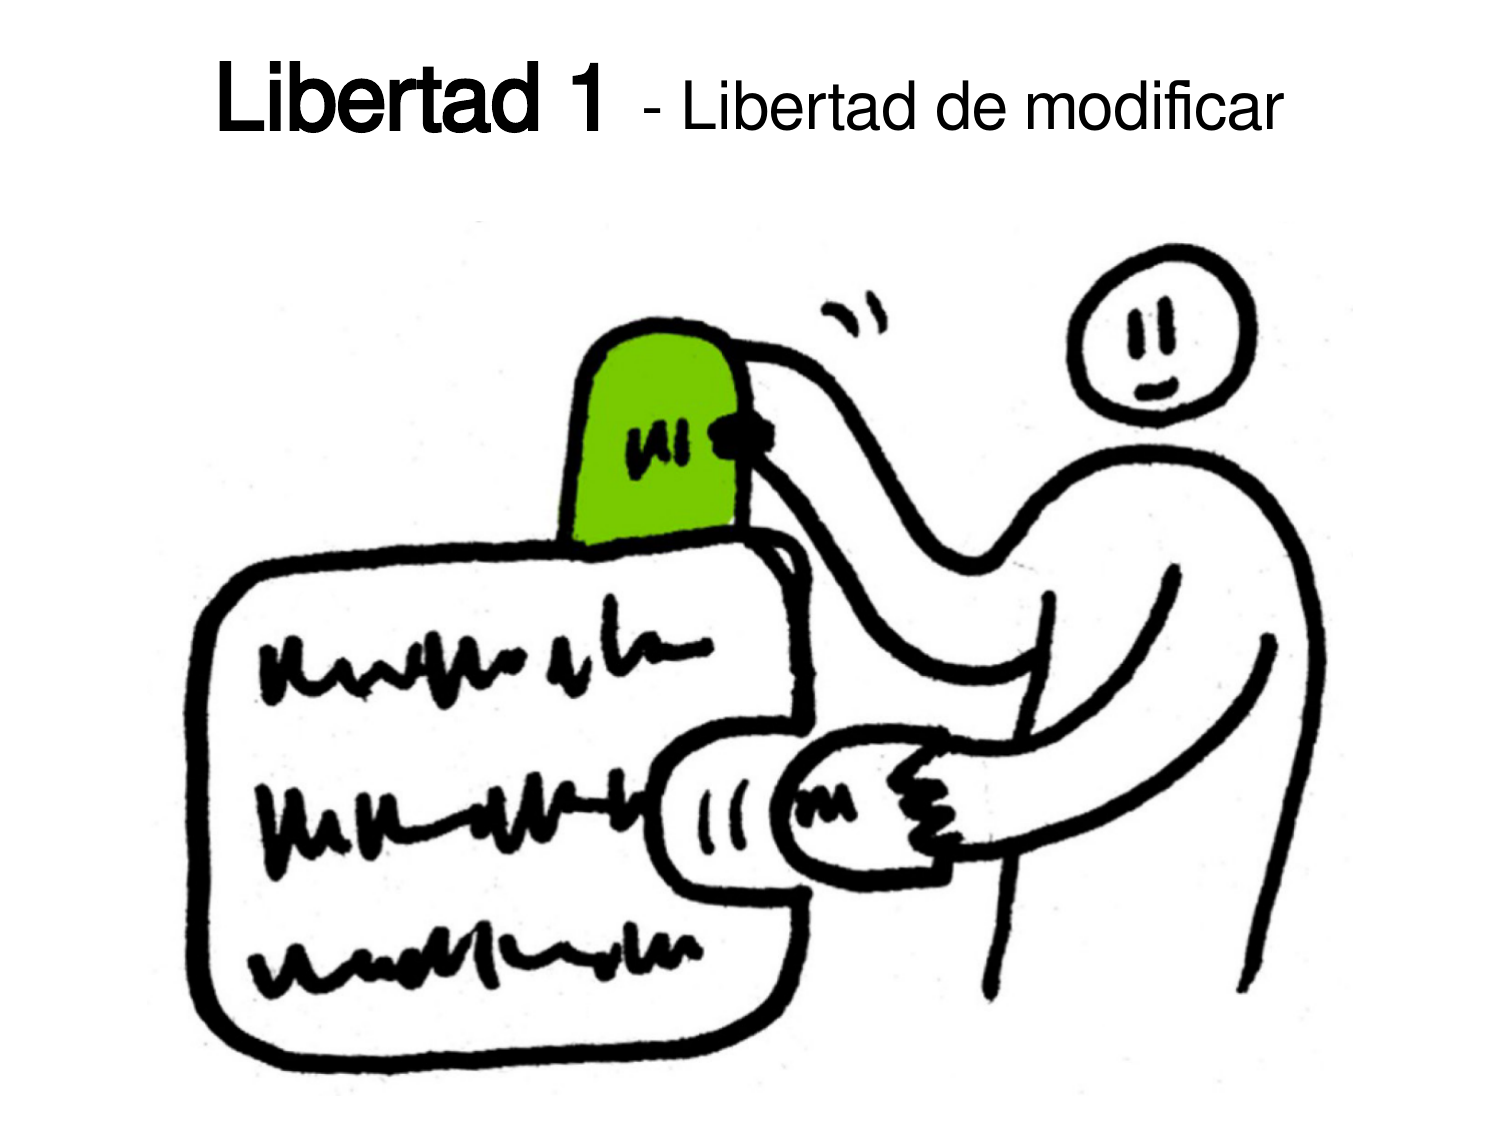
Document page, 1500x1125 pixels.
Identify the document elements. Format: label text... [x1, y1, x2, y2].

picture [147, 221, 1353, 1096]
text_box Libertad 1 - Libertad de modificar [90, 30, 1411, 198]
